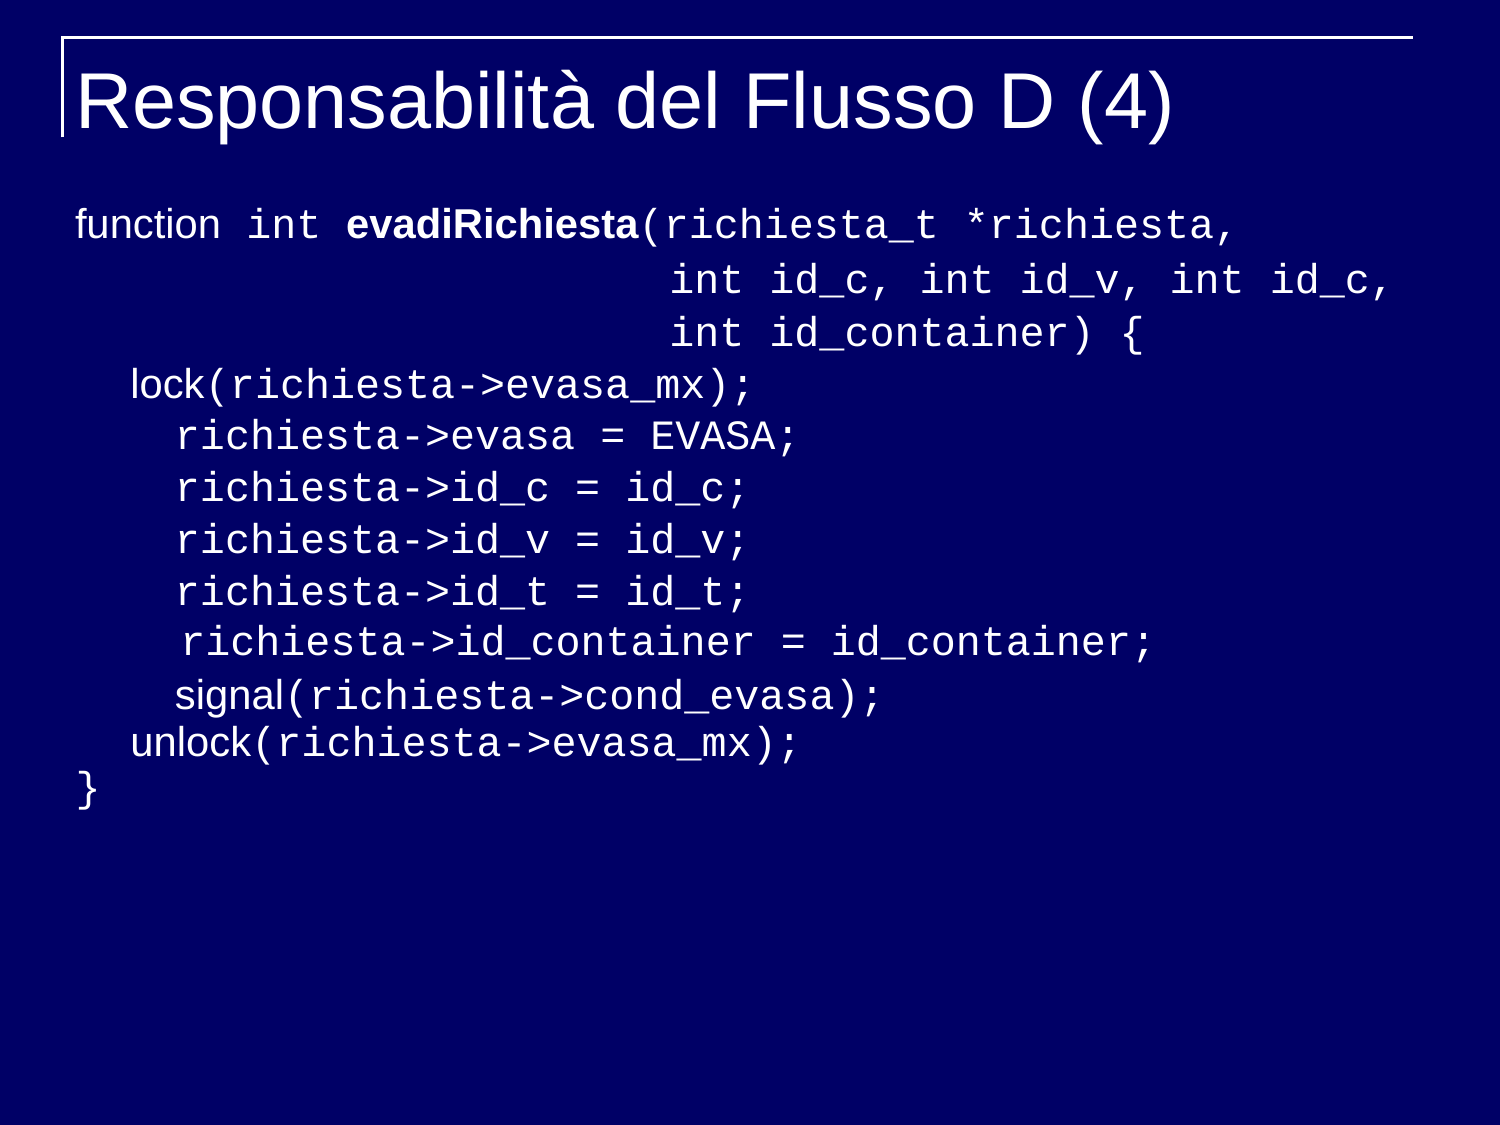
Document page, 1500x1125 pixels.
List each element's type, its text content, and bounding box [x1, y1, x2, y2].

list function int evadiRichiesta(richiesta_t *richiesta, int id_c, int id_v, int id_c, int id_container) { lock(richiesta->evasa_mx); richiesta->evasa = EVASA; richiesta->id_c = id_c; richiesta->id_v = id_v; richiesta->id_t = id_t; richiesta->id_container = id_container; signal(richiesta->cond_evasa); unlock(richiesta->evasa_mx); } [74, 208, 1425, 1044]
title Responsabilità del Flusso D (4)‏ [75, 52, 1423, 148]
